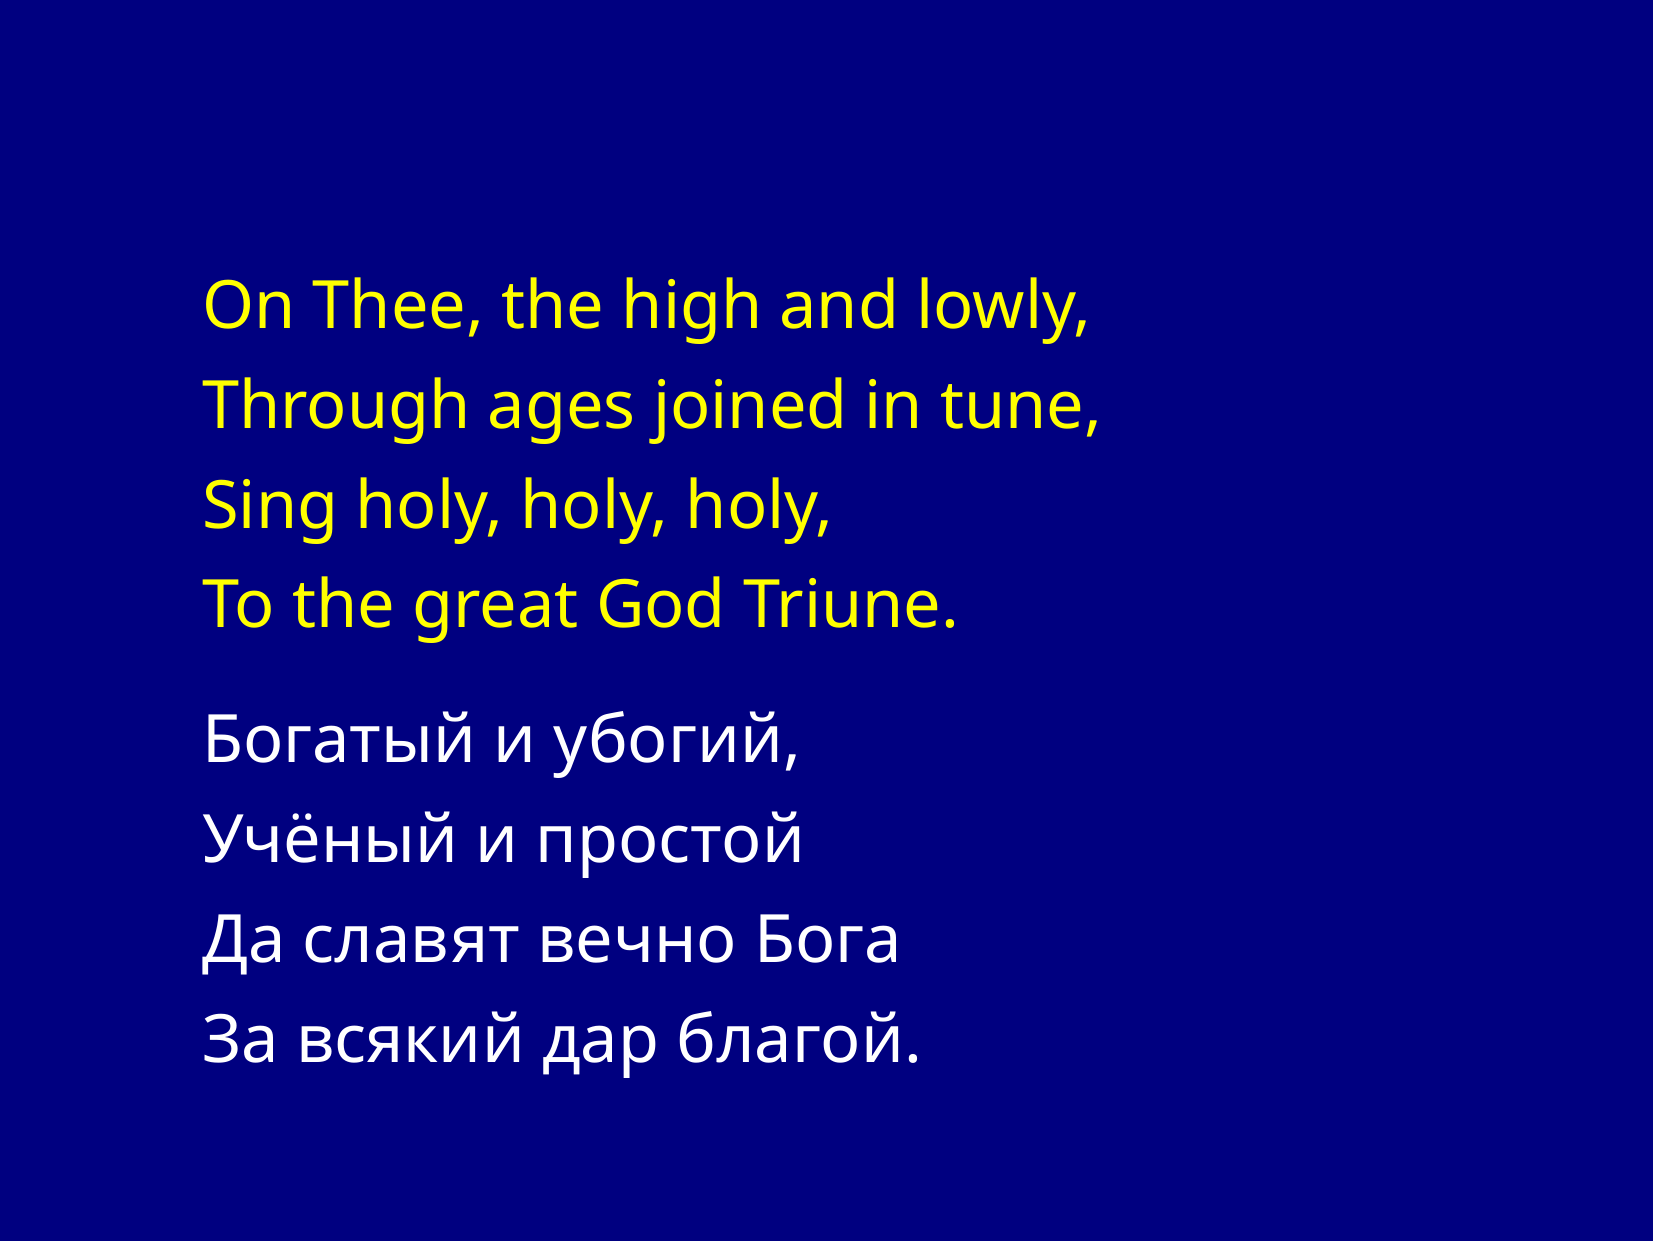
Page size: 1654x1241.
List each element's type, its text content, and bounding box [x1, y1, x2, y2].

text_box On Thee, the high and lowly, Through ages joined in tune, Sing holy, holy, holy, To the great God Triune. [75, 150, 1576, 638]
text_box Богатый и убогий, Учёный и простой Да славят вечно Бога За всякий дар благой. [75, 675, 1576, 1163]
